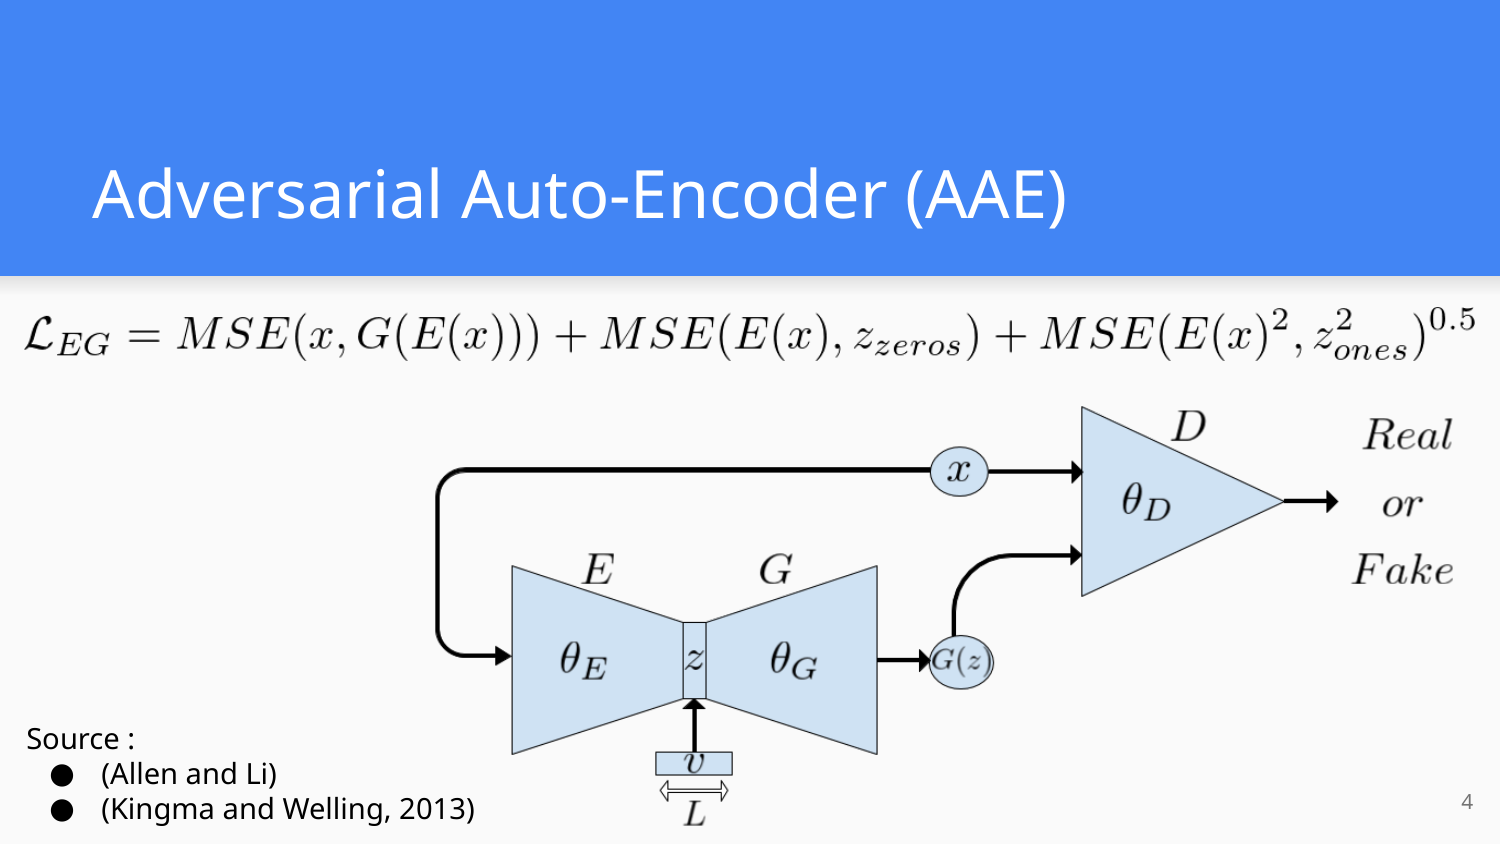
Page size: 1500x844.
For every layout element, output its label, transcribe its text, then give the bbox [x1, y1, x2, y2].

title Adversarial Auto-Encoder (AAE) [77, 121, 1427, 248]
picture [24, 307, 1475, 361]
text_box Source : (Allen and Li) (Kingma and Welling, 2013) [11, 705, 493, 755]
picture [431, 404, 1455, 829]
slide_number <number> [1398, 770, 1489, 835]
